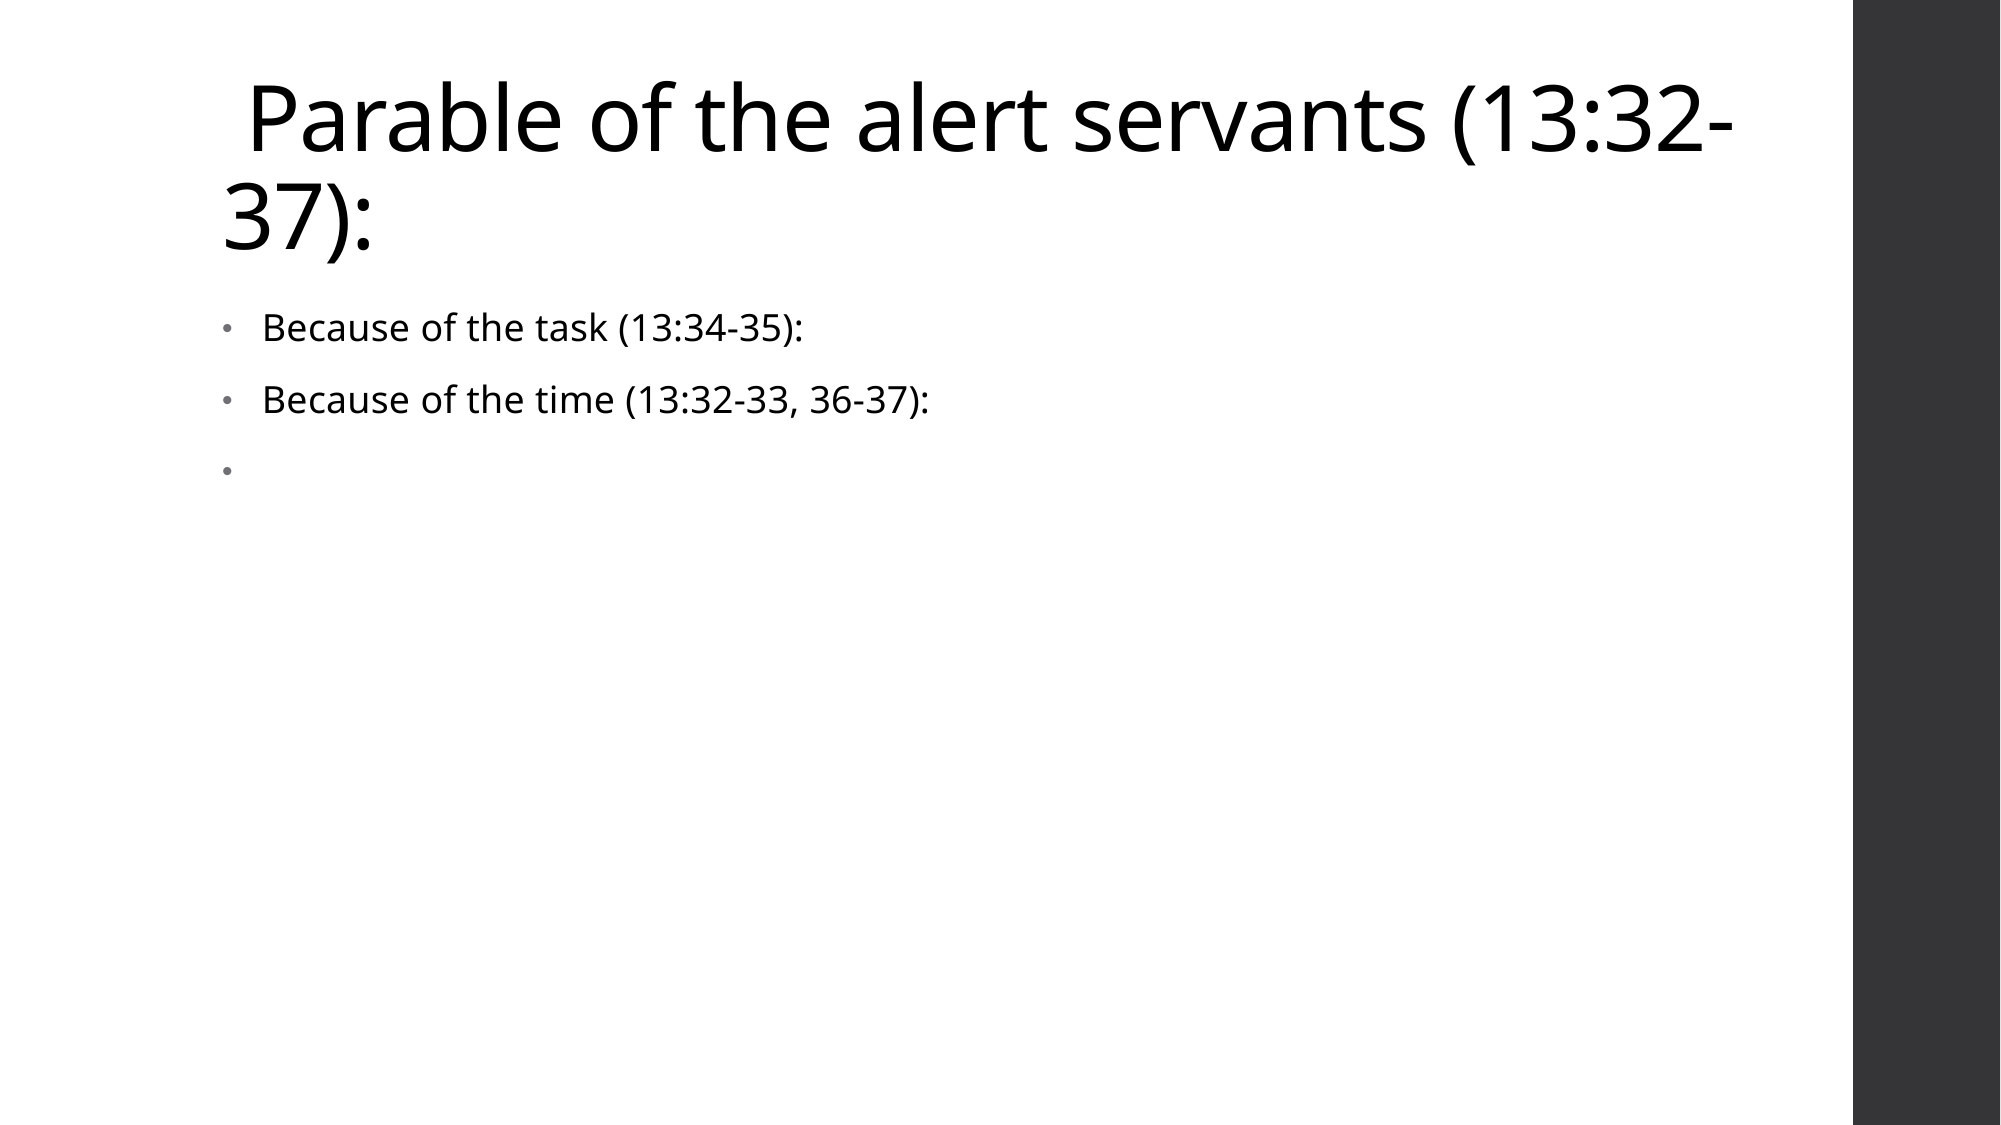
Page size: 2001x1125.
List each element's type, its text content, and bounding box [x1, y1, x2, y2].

title Parable of the alert servants (13:32-37): [206, 60, 1797, 278]
list Because of the task (13:34-35): Because of the time (13:32-33, 36-37): [206, 299, 1617, 1014]
